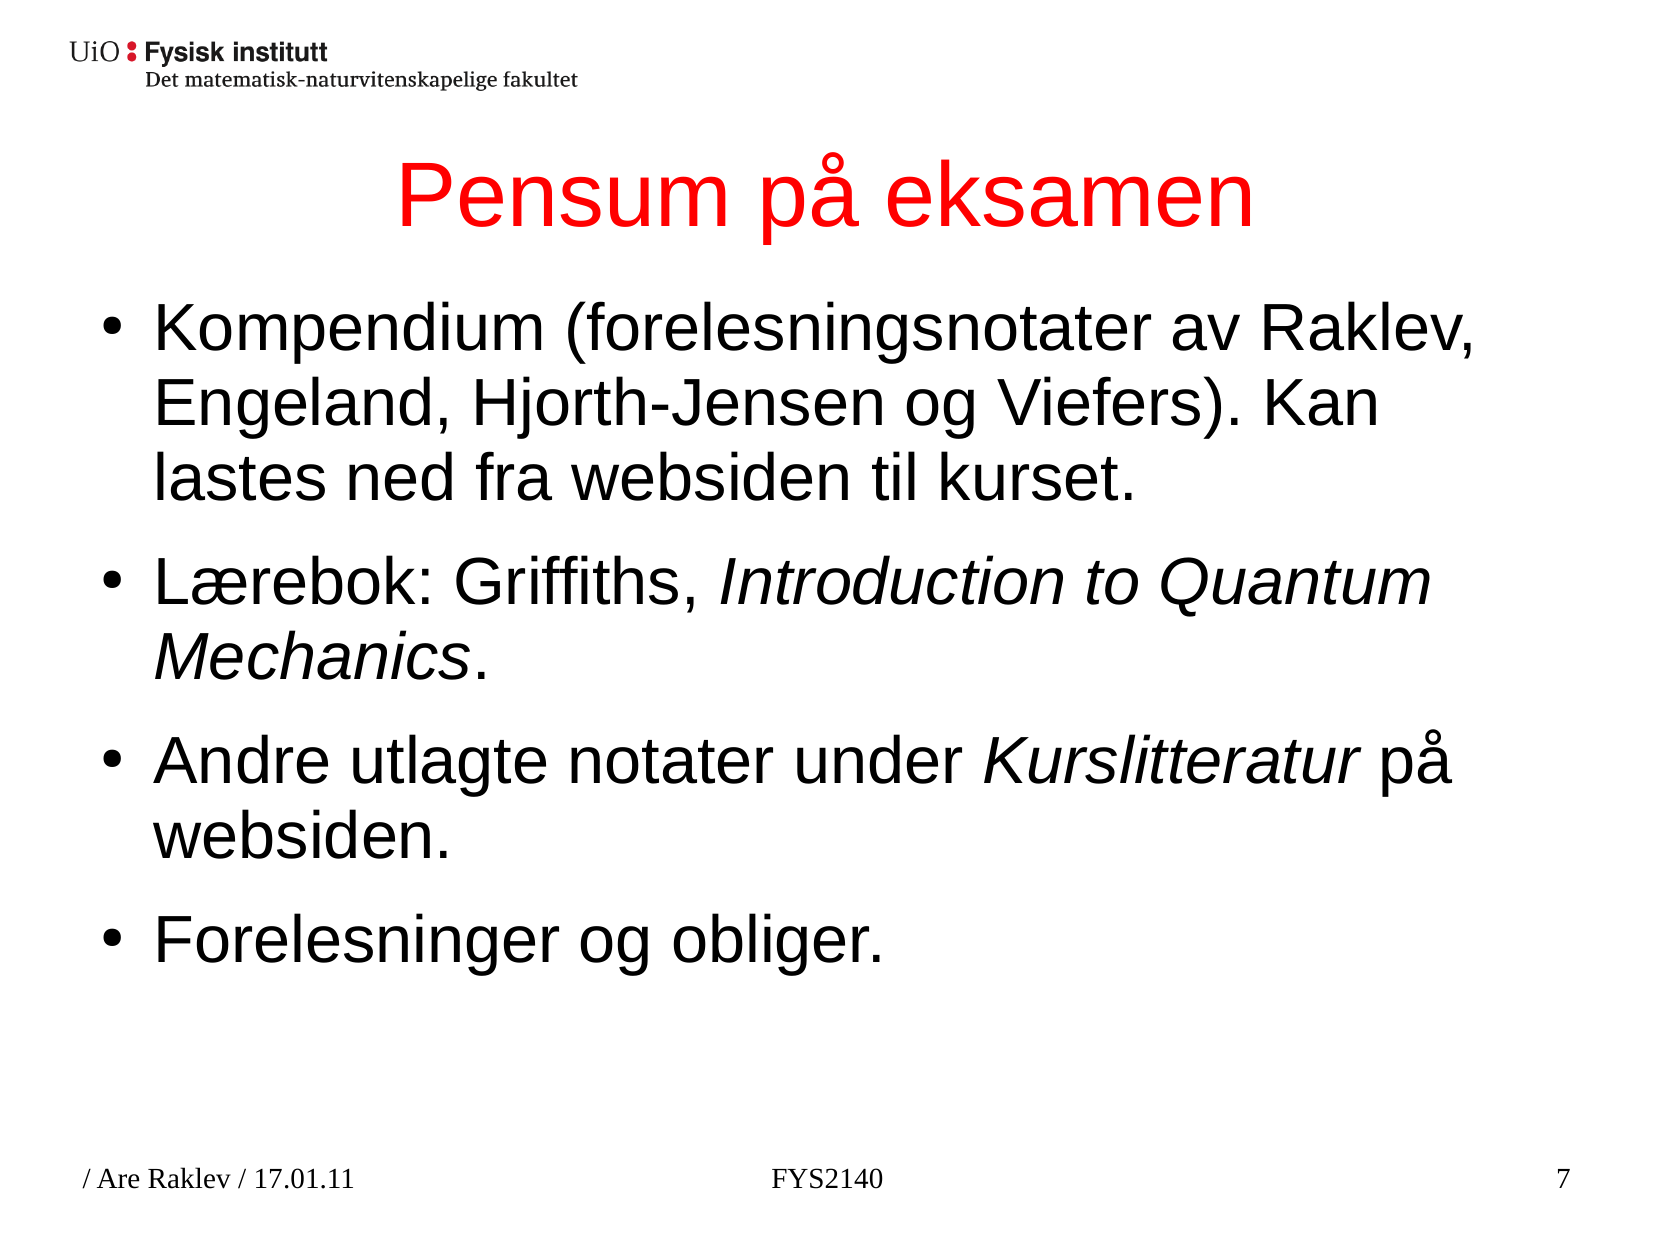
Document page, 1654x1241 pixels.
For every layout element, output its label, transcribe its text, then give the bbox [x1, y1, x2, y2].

picture [68, 37, 581, 93]
title Pensum på eksamen [82, 90, 1571, 290]
list Kompendium (forelesningsnotater av Raklev, Engeland, Hjorth-Jensen og Viefers). Kan lastes ned fra websiden til kurset. Lærebok: Griffiths, Introduction to Quantum Mechanics. Andre utlagte notater under Kurslitteratur på websiden. Forelesninger og obliger. [82, 290, 1571, 1094]
